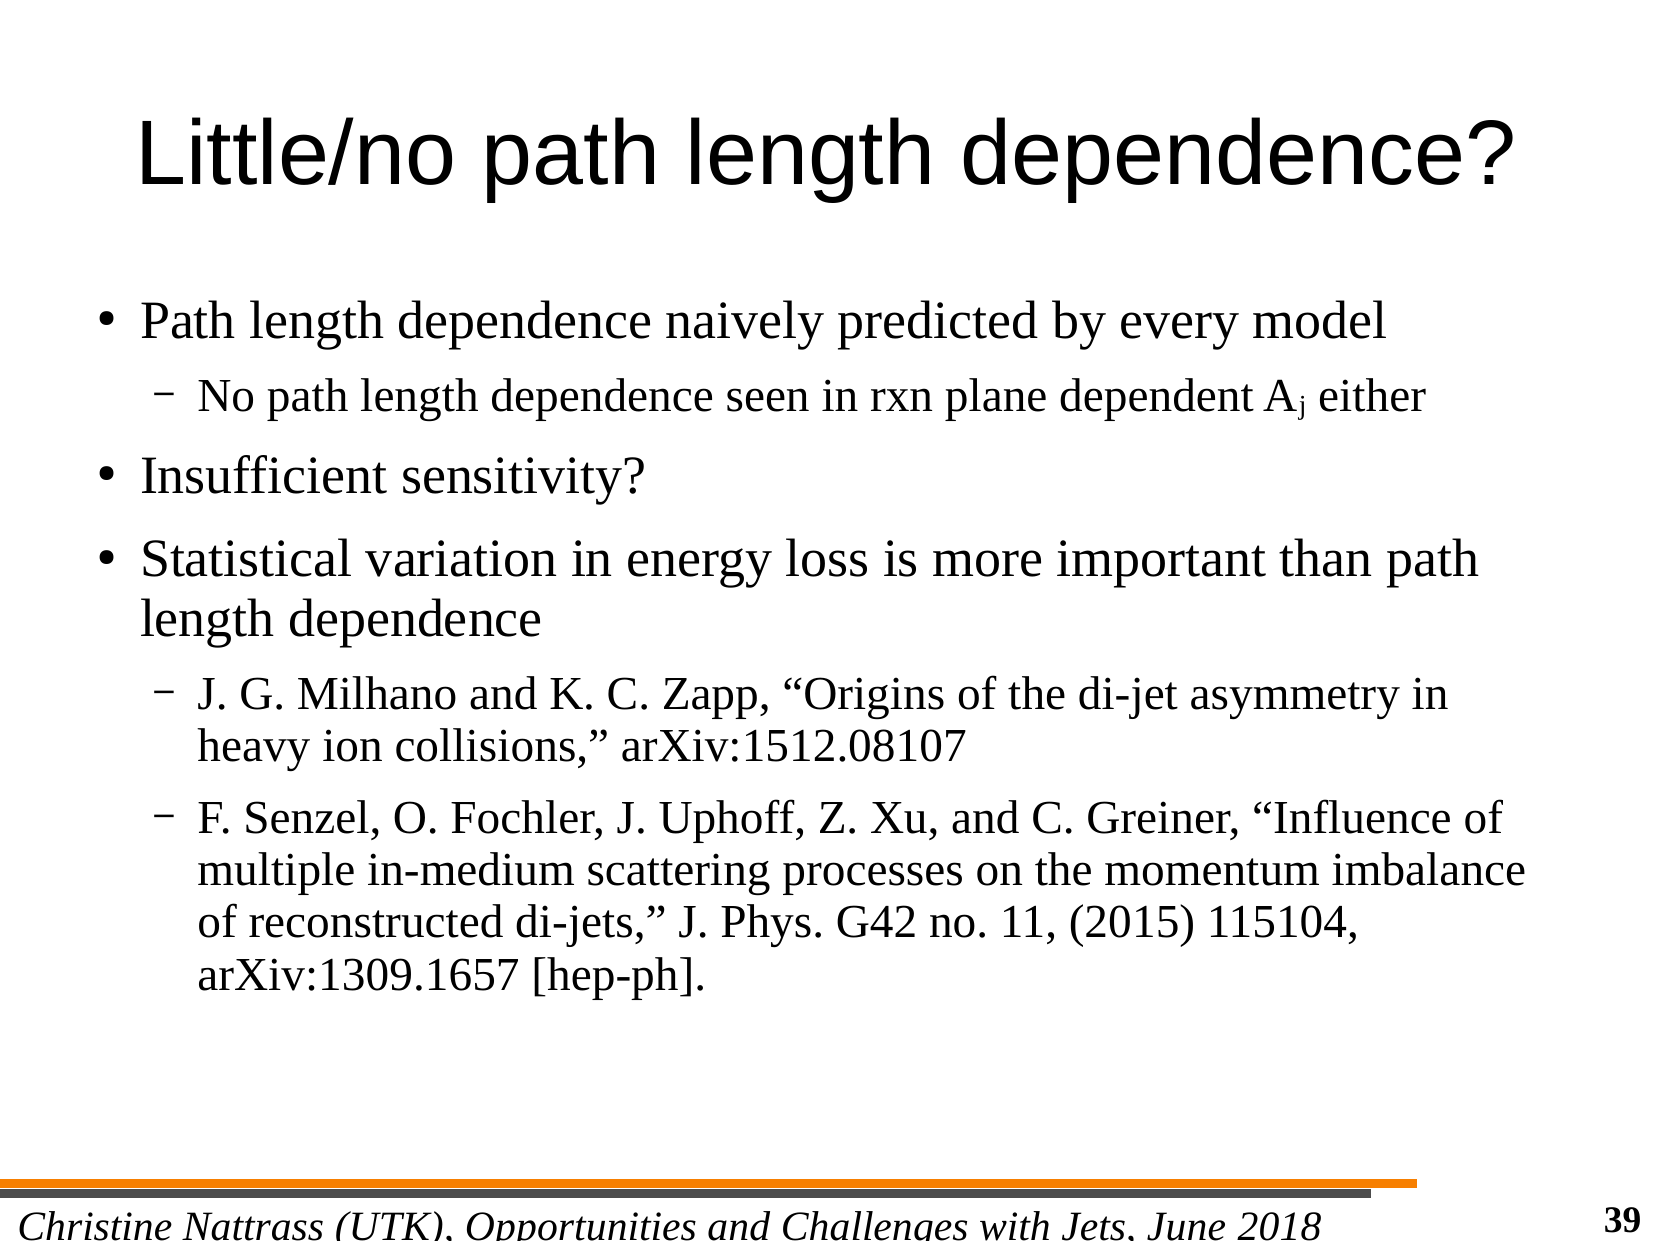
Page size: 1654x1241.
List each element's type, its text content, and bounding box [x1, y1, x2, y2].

list Path length dependence naively predicted by every model No path length dependence seen in rxn plane dependent Aj either Insufficient sensitivity? Statistical variation in energy loss is more important than path length dependence J. G. Milhano and K. C. Zapp, “Origins of the di-jet asymmetry in heavy ion collisions,” arXiv:1512.08107 F. Senzel, O. Fochler, J. Uphoff, Z. Xu, and C. Greiner, “Influence of multiple in-medium scattering processes on the momentum imbalance of reconstructed di-jets,” J. Phys. G42 no. 11, (2015) 115104, arXiv:1309.1657 [hep-ph]. [82, 290, 1571, 1010]
title Little/no path length dependence? [82, 49, 1571, 257]
